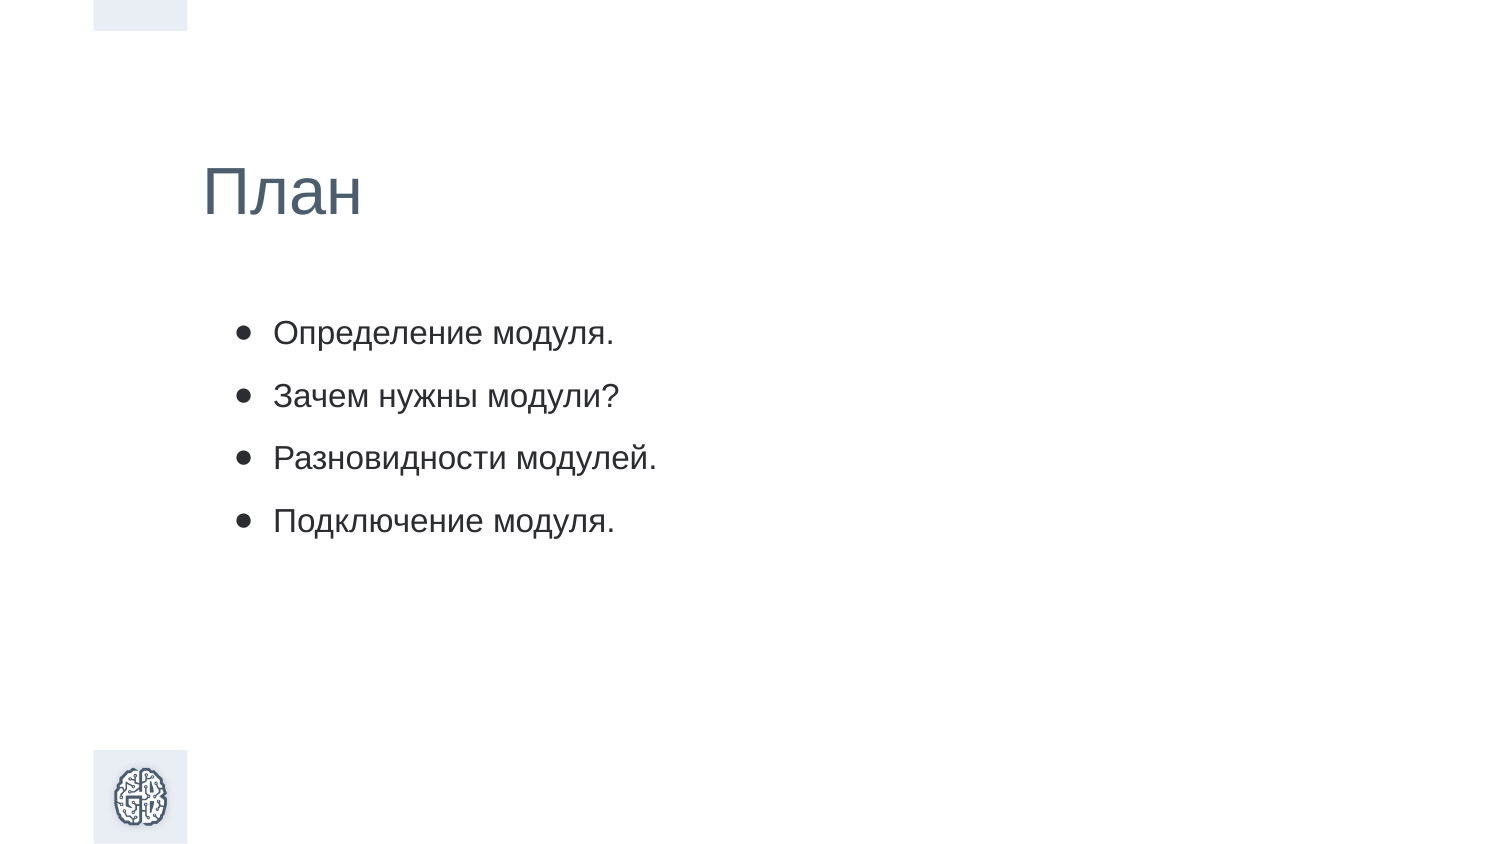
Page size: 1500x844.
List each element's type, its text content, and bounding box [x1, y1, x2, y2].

text_box Разновидности модулей. [187, 409, 1312, 472]
text_box Определение модуля. [187, 284, 1312, 358]
picture [106, 760, 175, 834]
text_box Подключение модуля. [187, 472, 1312, 546]
text_box План [187, 93, 1312, 282]
text_box Зачем нужны модули? [187, 358, 1312, 409]
